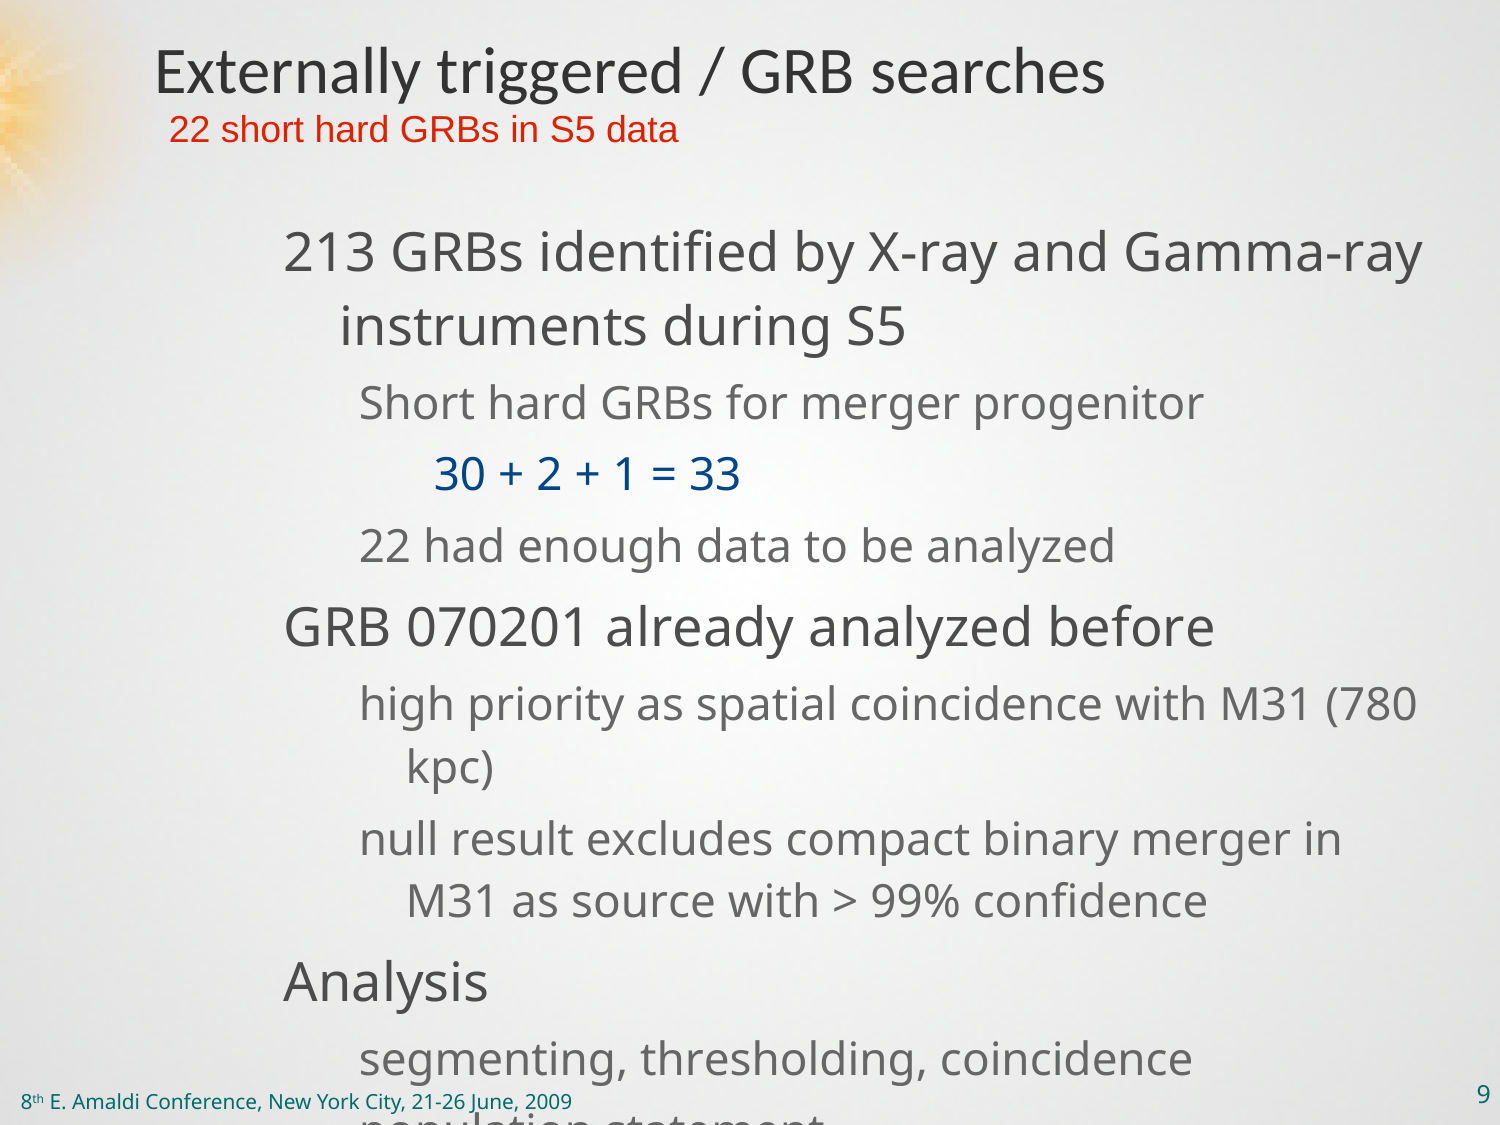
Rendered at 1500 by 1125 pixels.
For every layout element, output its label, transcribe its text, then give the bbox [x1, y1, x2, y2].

text_box 22 short hard GRBs in S5 data [154, 100, 694, 159]
list 213 GRBs identified by X-ray and Gamma-ray instruments during S5 Short hard GRBs for merger progenitor 30 + 2 + 1 = 33 22 had enough data to be analyzed GRB 070201 already analyzed before high priority as spatial coincidence with M31 (780 kpc) null result excludes compact binary merger in M31 as source with > 99% confidence Analysis segmenting, thresholding, coincidence population statement Nickolas Fotopoulos' talk [283, 213, 1449, 1086]
picture [0, 0, 1500, 1125]
title Externally triggered / GRB searches [154, 28, 1342, 125]
